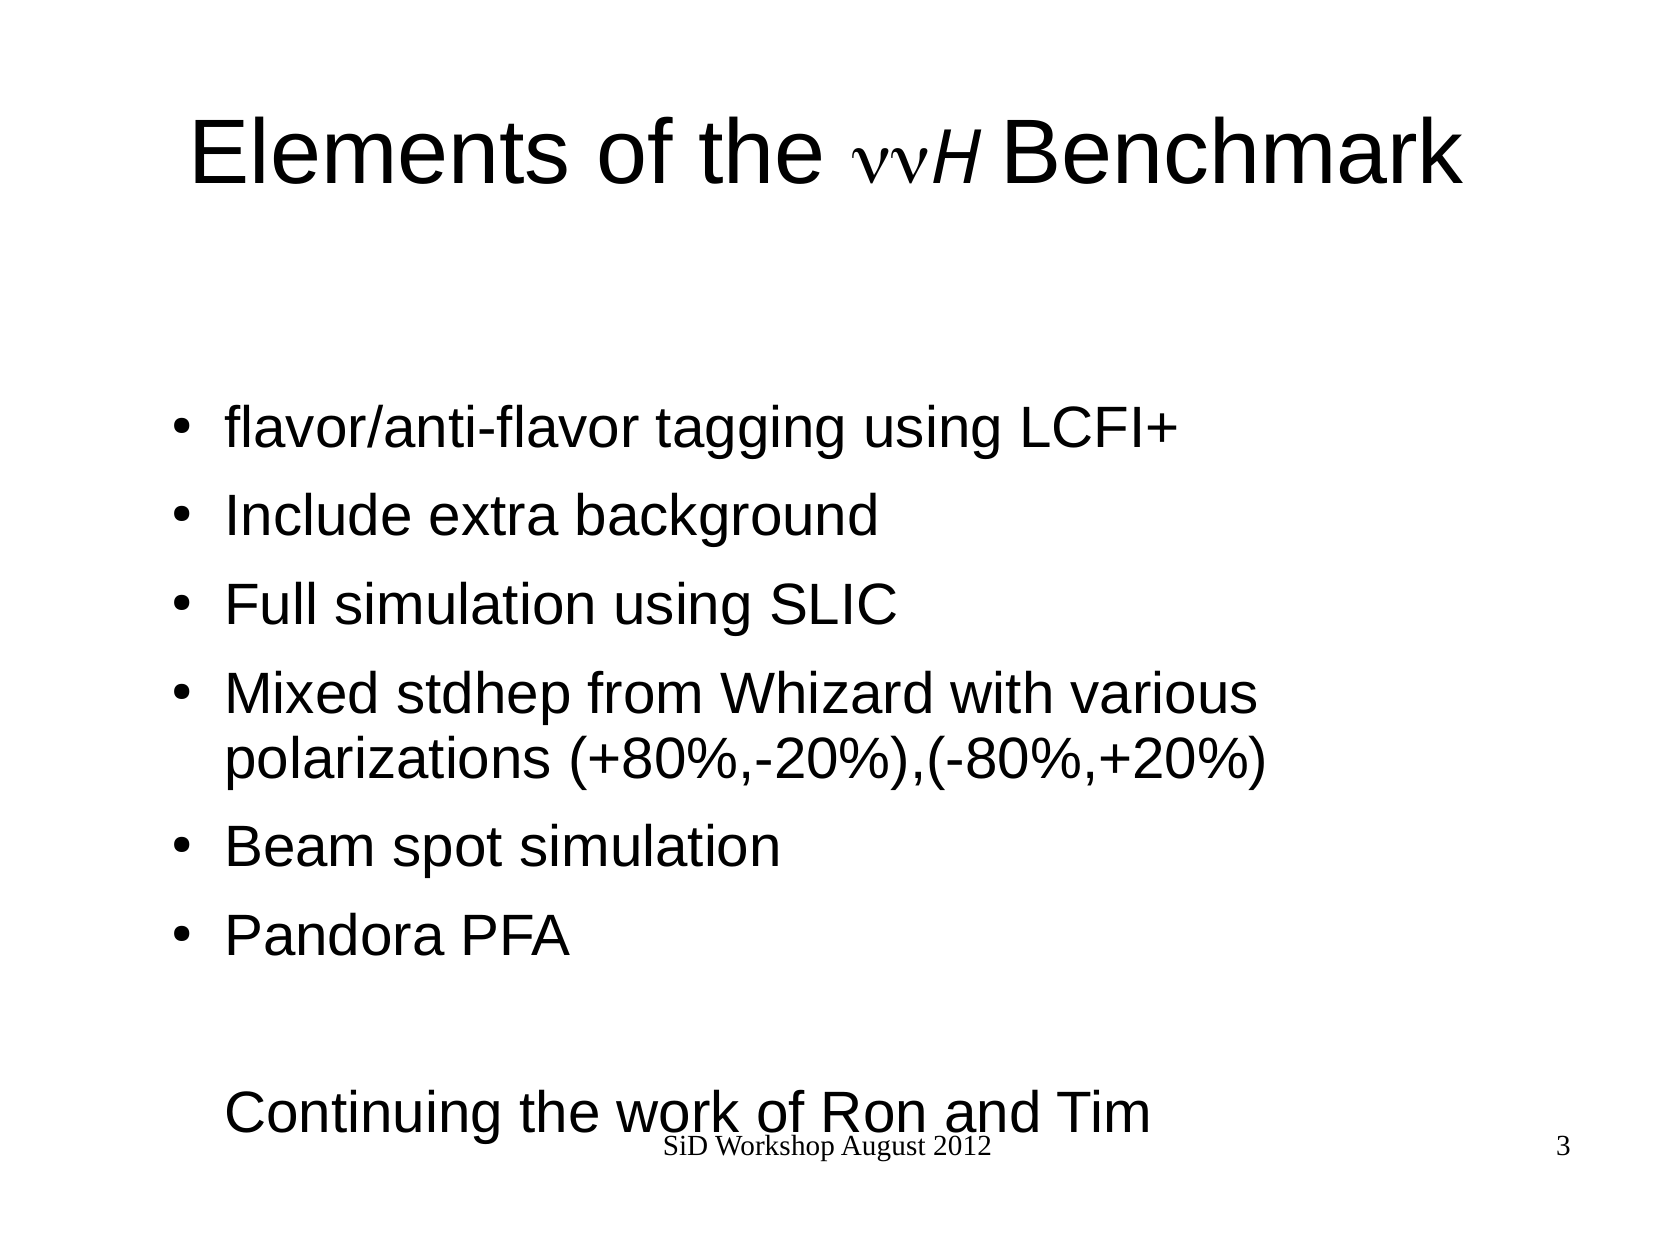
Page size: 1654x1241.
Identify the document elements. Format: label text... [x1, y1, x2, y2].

list flavor/anti-flavor tagging using LCFI+ Include extra background Full simulation using SLIC Mixed stdhep from Whizard with various polarizations (+80%,-20%),(-80%,+20%) Beam spot simulation Pandora PFA Continuing the work of Ron and Tim [82, 290, 1571, 1145]
title Elements of the nnH Benchmark [82, 56, 1571, 250]
